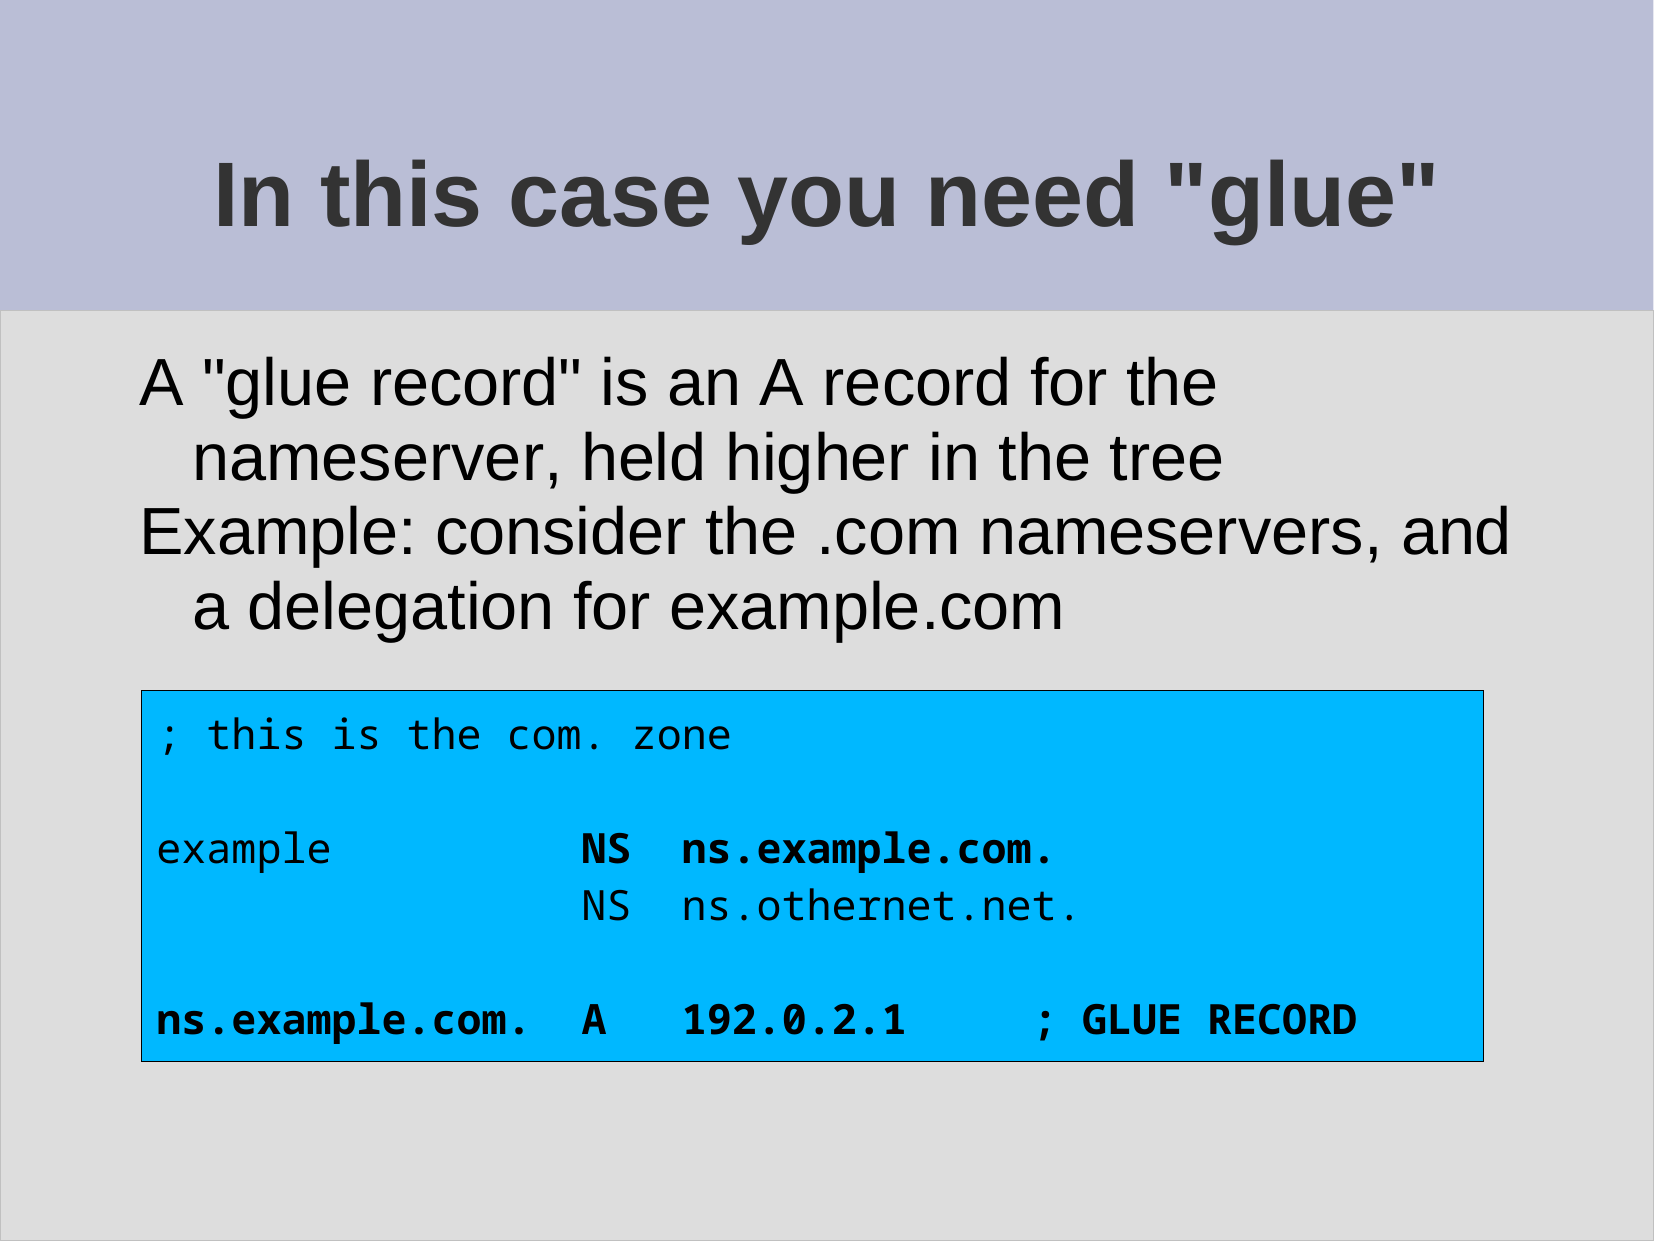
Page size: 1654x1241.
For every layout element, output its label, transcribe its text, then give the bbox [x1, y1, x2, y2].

list A "glue record" is an A record for the nameserver, held higher in the tree Example: consider the .com nameservers, and a delegation for example.com [121, 344, 1534, 1127]
text_box ; this is the com. zone example NS ns.example.com. NS ns.othernet.net. ns.example.com. A 192.0.2.1 ; GLUE RECORD [141, 690, 1484, 1006]
title In this case you need "glue" [121, 91, 1534, 299]
